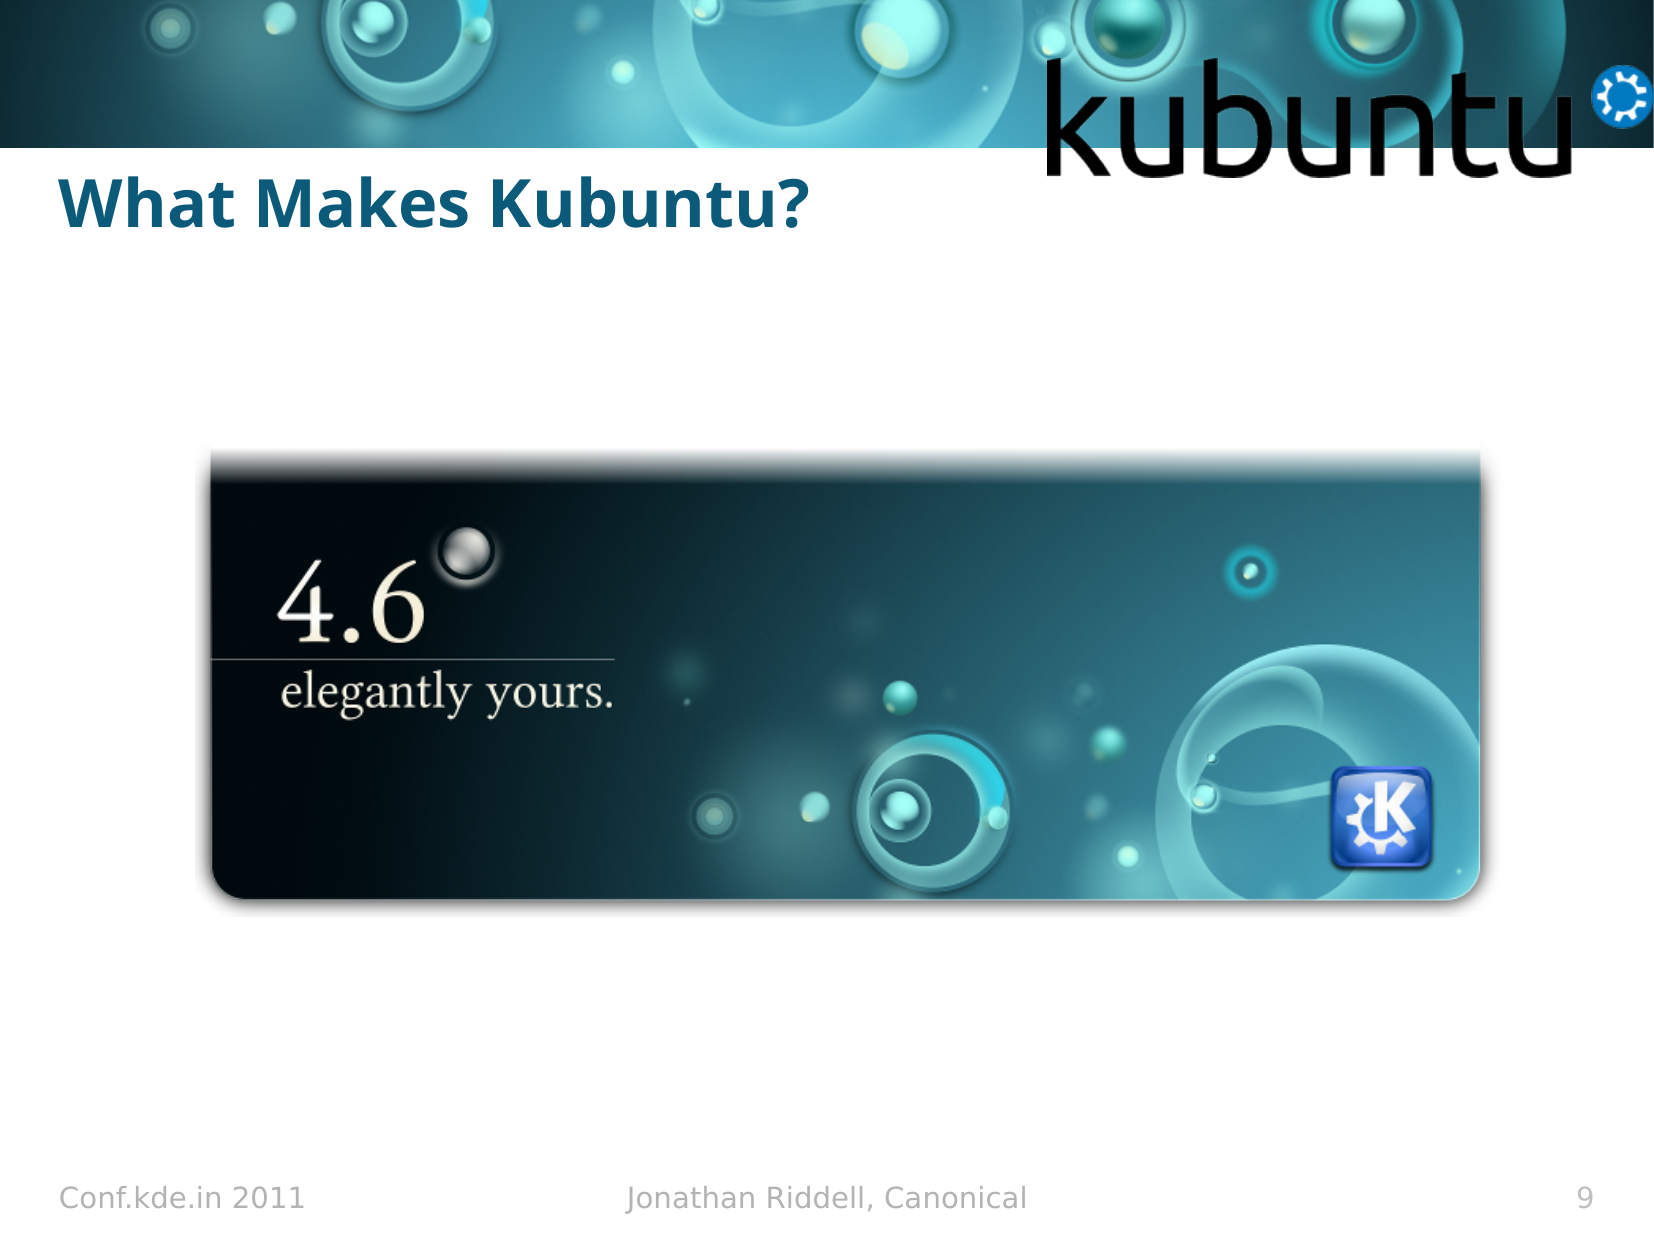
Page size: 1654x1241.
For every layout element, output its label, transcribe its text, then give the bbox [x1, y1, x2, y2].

title What Makes Kubuntu? [59, 164, 1595, 240]
picture [195, 442, 1506, 917]
picture [0, 0, 1654, 178]
